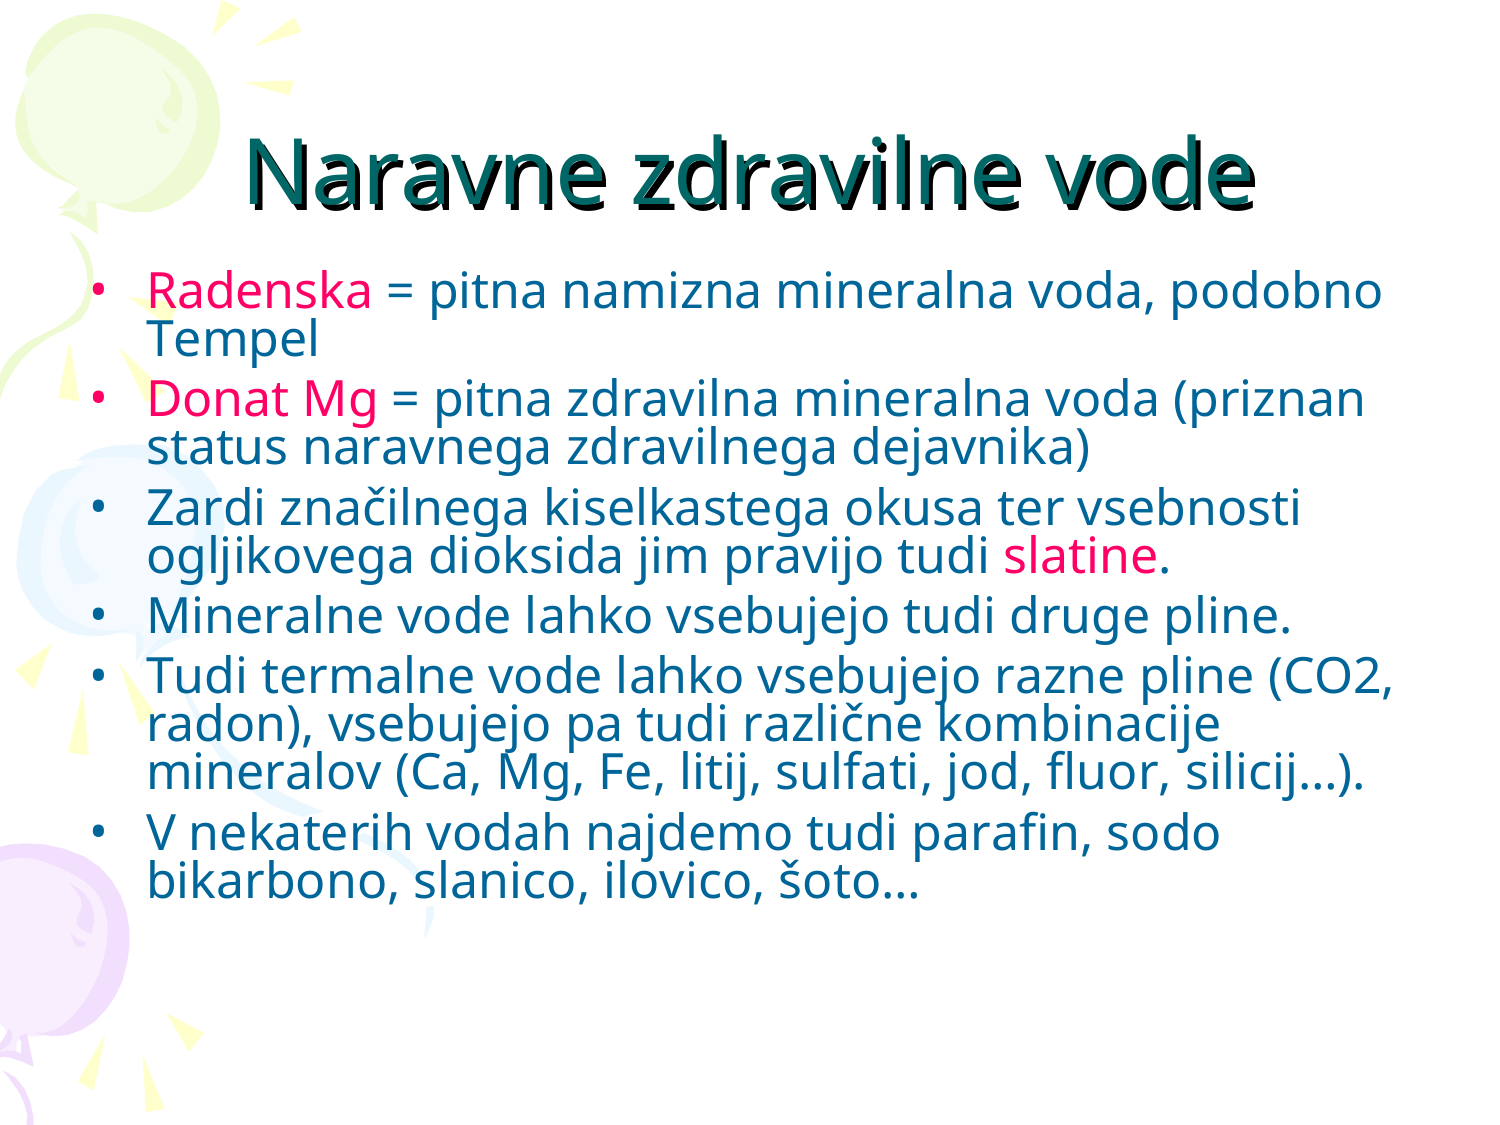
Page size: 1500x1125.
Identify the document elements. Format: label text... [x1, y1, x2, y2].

list Radenska = pitna namizna mineralna voda, podobno Tempel Donat Mg = pitna zdravilna mineralna voda (priznan status naravnega zdravilnega dejavnika) Zardi značilnega kiselkastega okusa ter vsebnosti ogljikovega dioksida jim pravijo tudi slatine. Mineralne vode lahko vsebujejo tudi druge pline. Tudi termalne vode lahko vsebujejo razne pline (CO2, radon), vsebujejo pa tudi različne kombinacije mineralov (Ca, Mg, Fe, litij, sulfati, jod, fluor, silicij…). V nekaterih vodah najdemo tudi parafin, sodo bikarbono, slanico, ilovico, šoto… [75, 262, 1426, 994]
title Naravne zdravilne vode [72, 16, 1426, 233]
